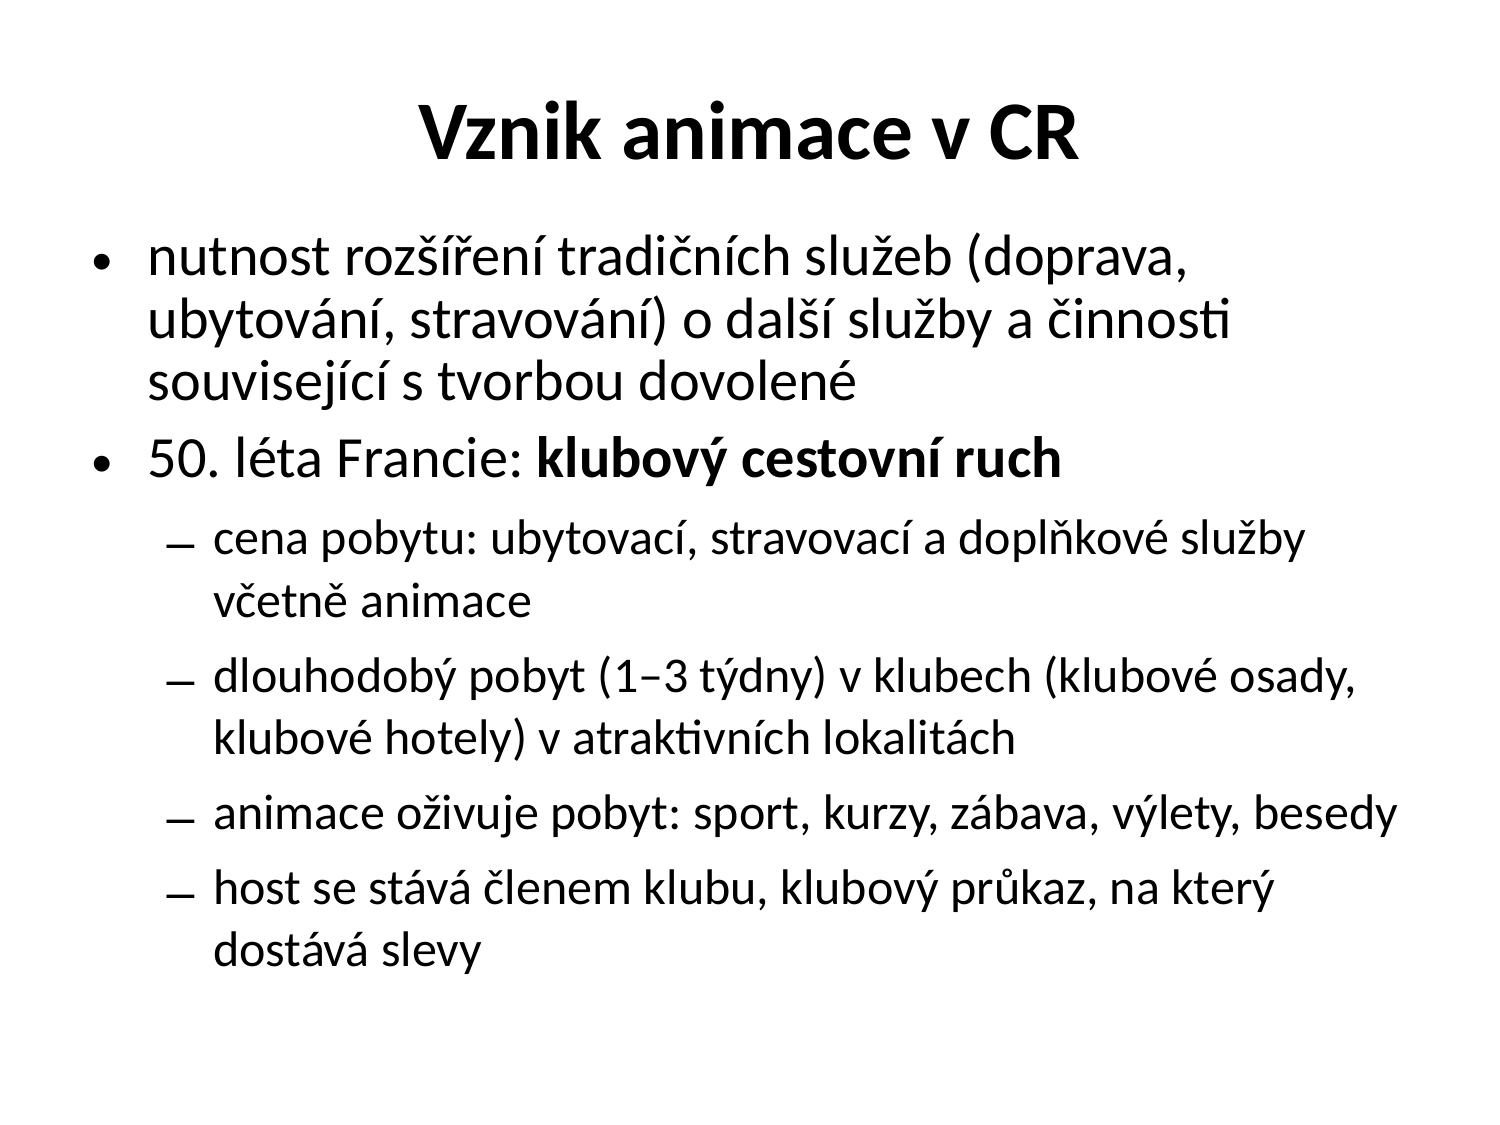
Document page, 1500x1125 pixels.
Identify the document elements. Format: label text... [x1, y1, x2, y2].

title Vznik animace v CR [75, 45, 1426, 233]
list nutnost rozšíření tradičních služeb (doprava, ubytování, stravování) o další služby a činnosti související s tvorbou dovolené 50. léta Francie: klubový cestovní ruch cena pobytu: ubytovací, stravovací a doplňkové služby včetně animace dlouhodobý pobyt (1–3 týdny) v klubech (klubové osady, klubové hotely) v atraktivních lokalitách animace oživuje pobyt: sport, kurzy, zábava, výlety, besedy host se stává členem klubu, klubový průkaz, na který dostává slevy [76, 220, 1427, 1096]
